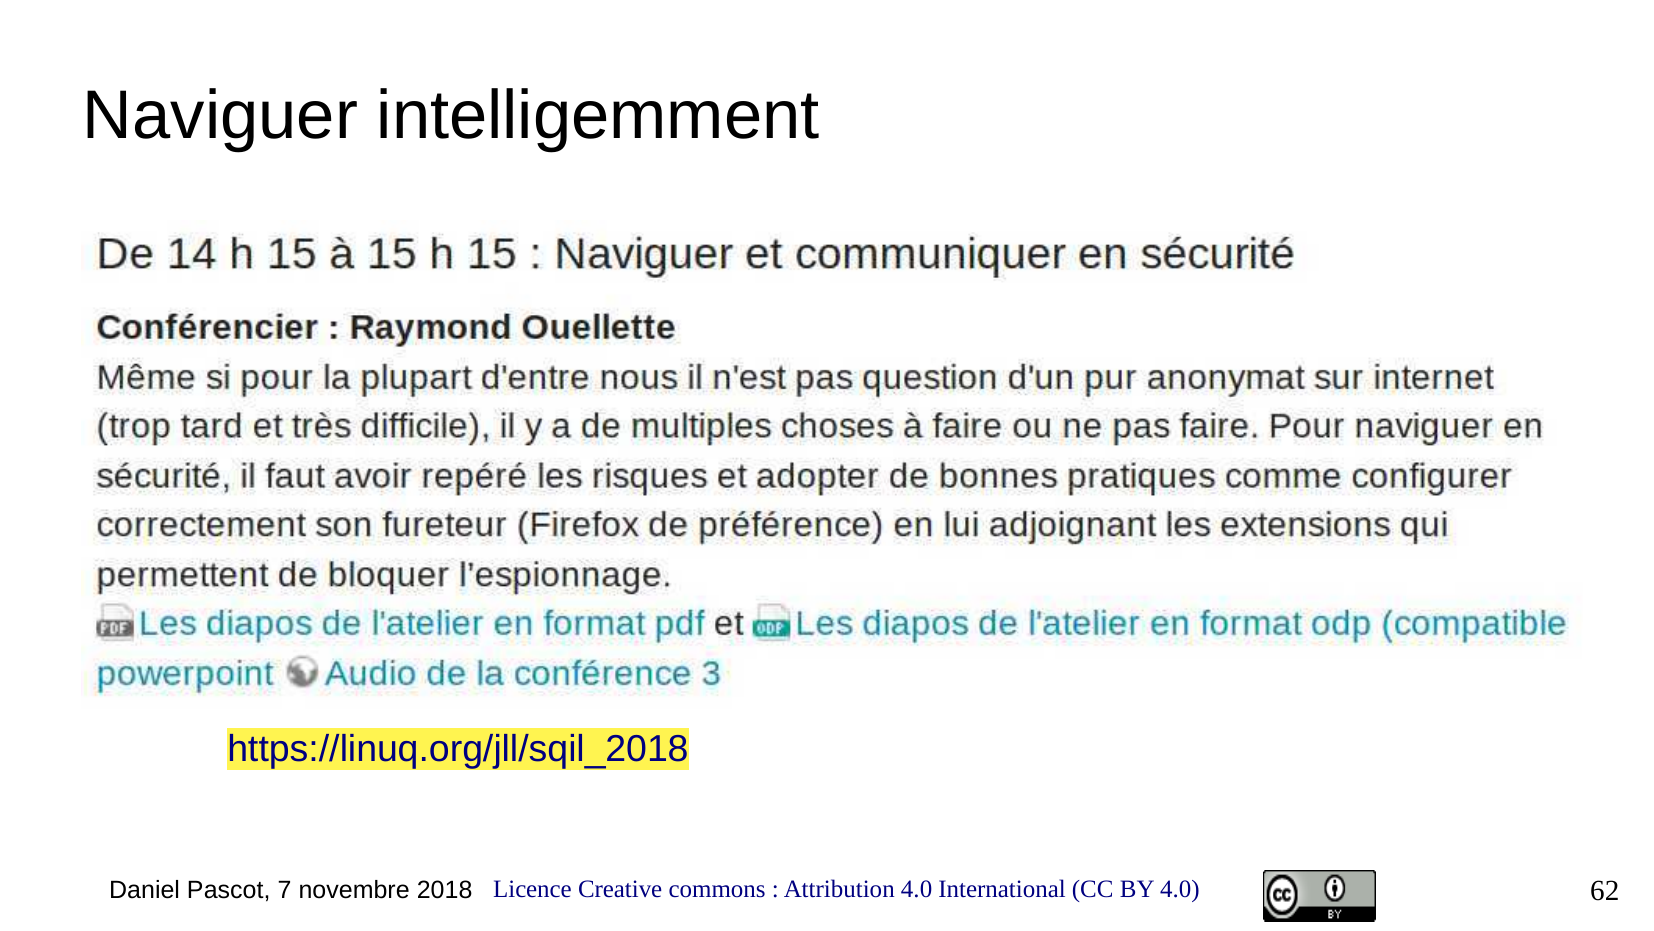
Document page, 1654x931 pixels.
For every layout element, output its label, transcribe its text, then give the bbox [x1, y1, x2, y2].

picture [81, 220, 1583, 715]
title Naviguer intelligemment [82, 37, 1571, 193]
picture [1263, 870, 1376, 922]
text_box https://linuq.org/jll/sqil_2018 [212, 720, 704, 778]
